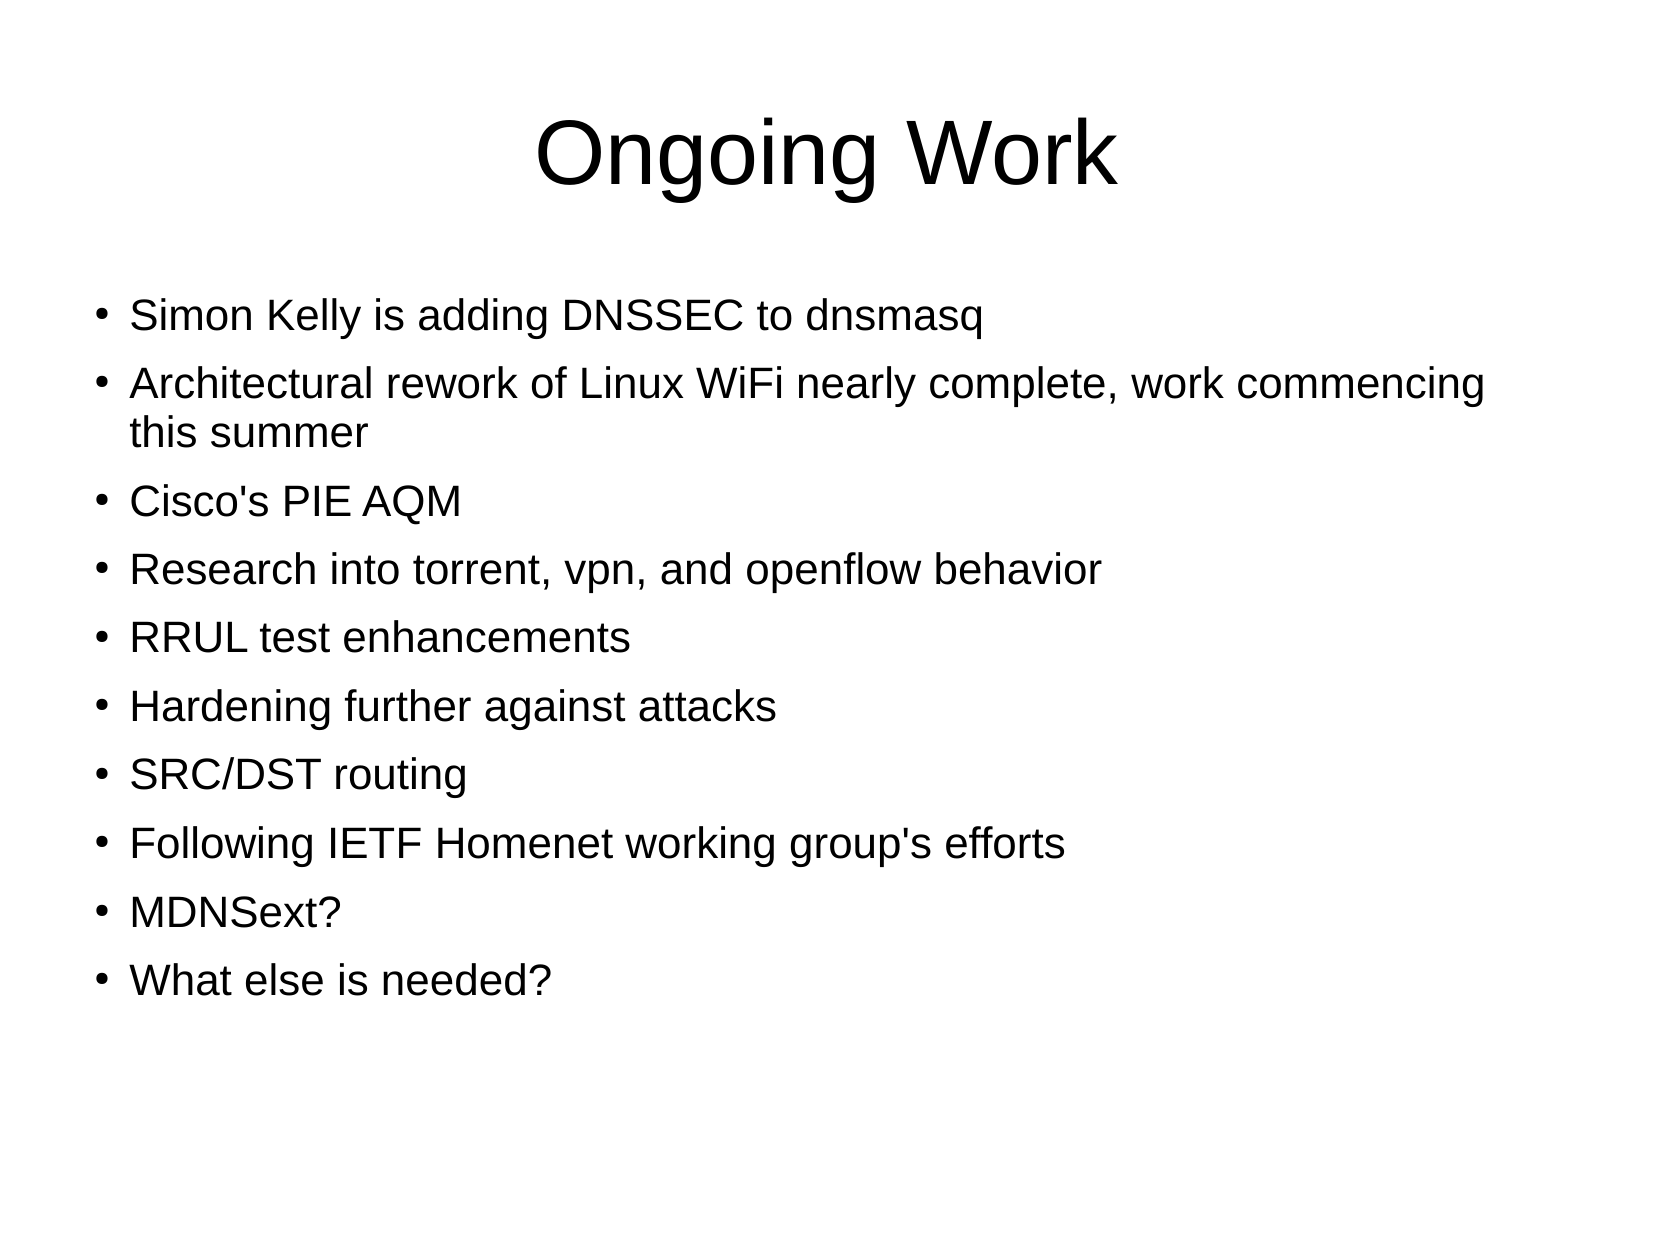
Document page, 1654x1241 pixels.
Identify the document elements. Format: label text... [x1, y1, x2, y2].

title Ongoing Work [82, 49, 1571, 257]
list Simon Kelly is adding DNSSEC to dnsmasq Architectural rework of Linux WiFi nearly complete, work commencing this summer Cisco's PIE AQM Research into torrent, vpn, and openflow behavior RRUL test enhancements Hardening further against attacks SRC/DST routing Following IETF Homenet working group's efforts MDNSext? What else is needed? [82, 290, 1538, 1010]
